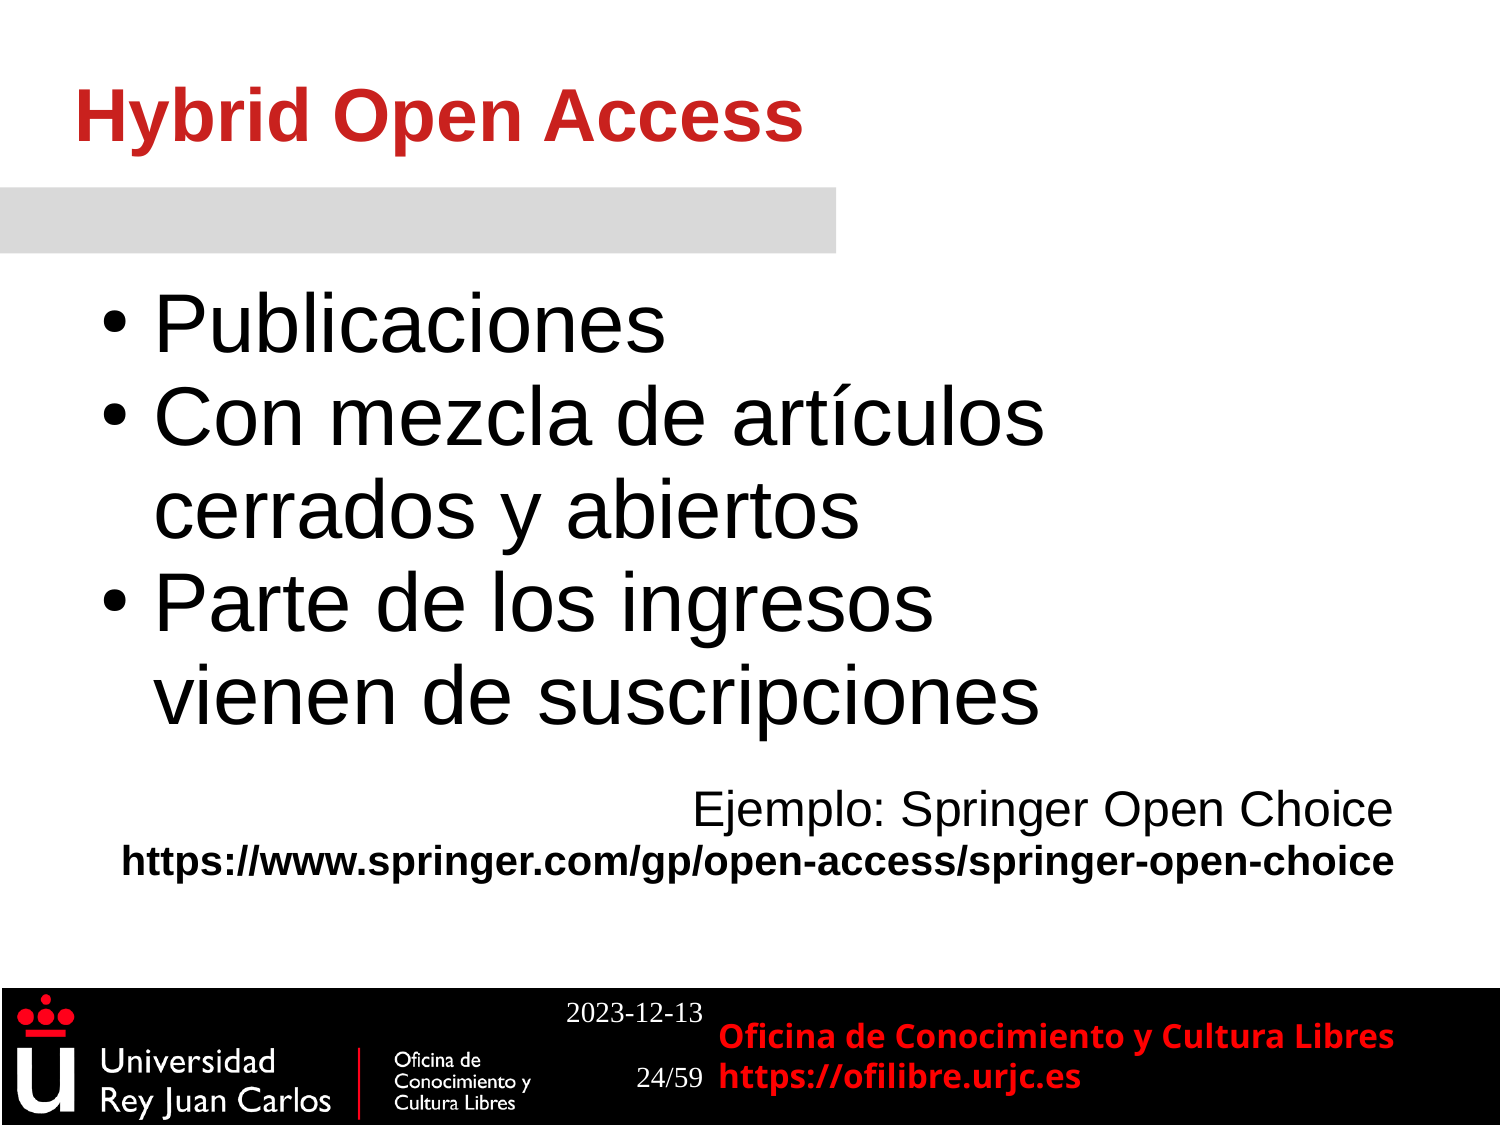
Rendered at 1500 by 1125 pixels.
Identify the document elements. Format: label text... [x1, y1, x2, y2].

text_box Publicaciones Con mezcla de artículos cerrados y abiertos Parte de los ingresos vienen de suscripciones [67, 270, 1201, 750]
title [75, 7, 1425, 196]
picture [17, 994, 531, 1120]
text_box Hybrid Open Access [60, 66, 991, 249]
text_box Ejemplo: Springer Open Choice https://www.springer.com/gp/open-access/springer-open-choice [75, 774, 1411, 938]
